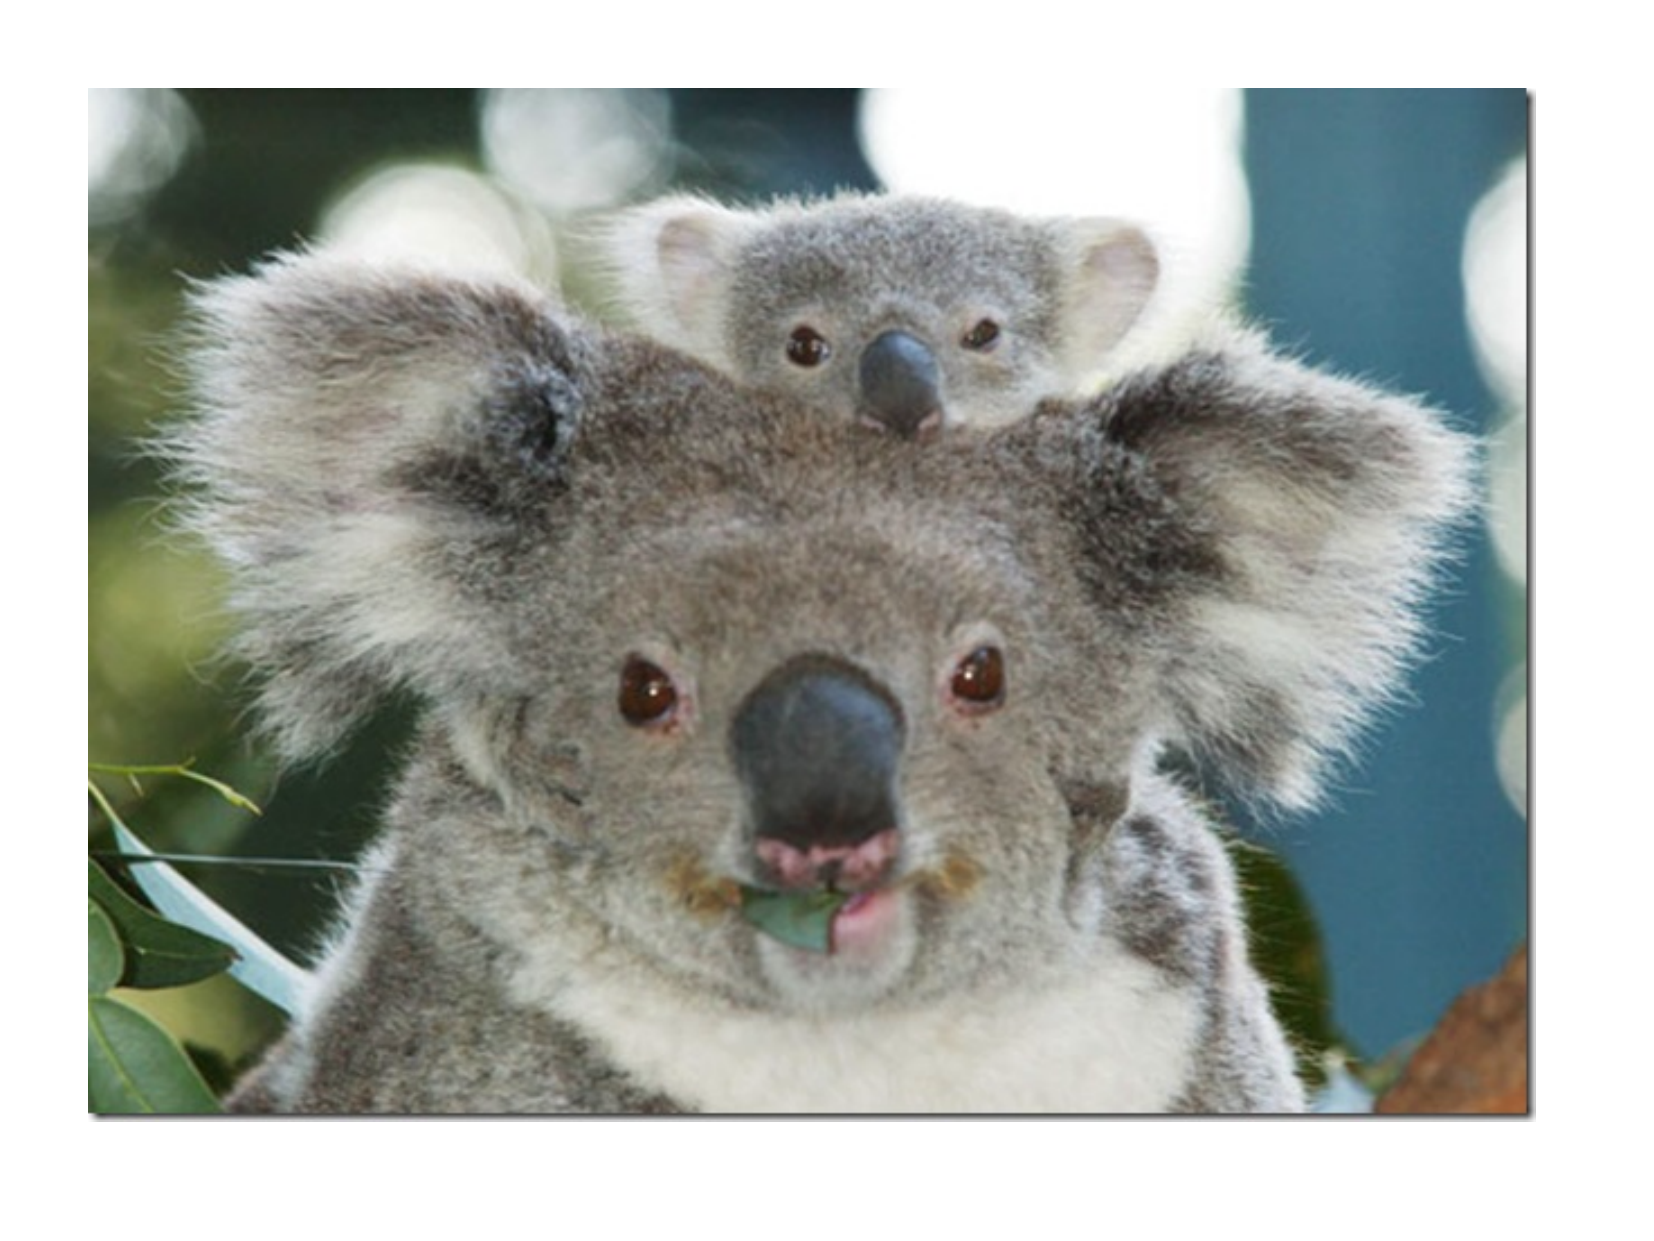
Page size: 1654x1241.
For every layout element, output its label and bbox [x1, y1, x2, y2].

picture [88, 88, 1536, 1123]
